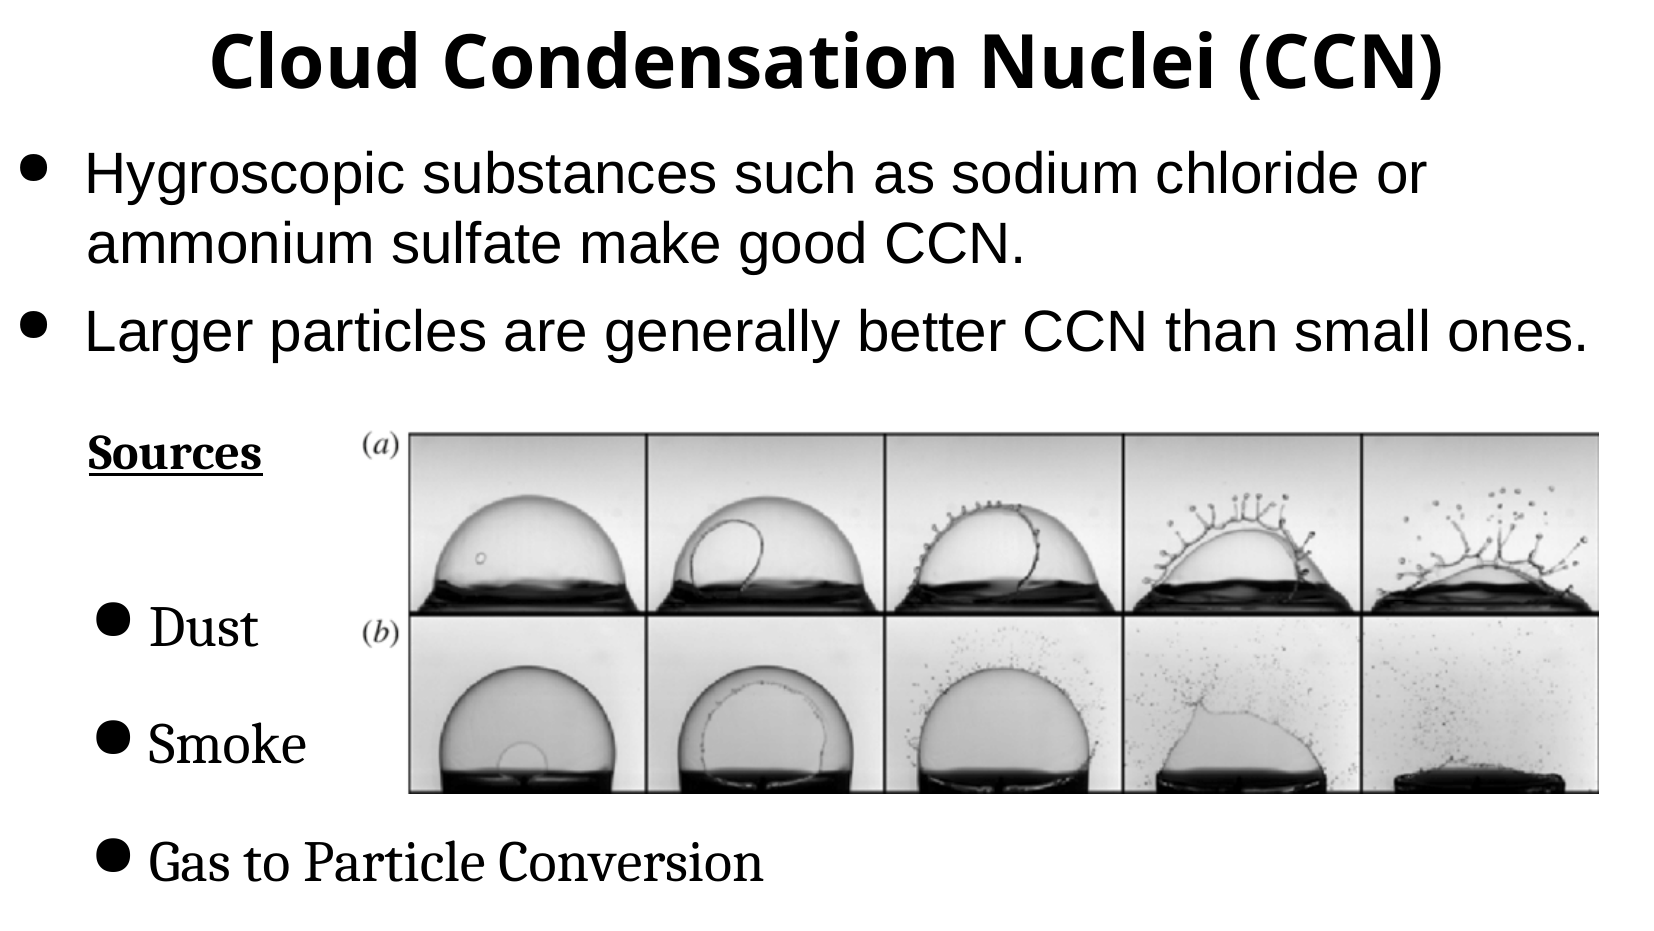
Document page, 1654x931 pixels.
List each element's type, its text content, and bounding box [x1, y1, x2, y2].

text_box Sources Dust Smoke Gas to Particle Conversion [85, 418, 836, 873]
title Cloud Condensation Nuclei (CCN) [0, 11, 1654, 118]
picture [362, 425, 1599, 794]
text_box Hygroscopic substances such as sodium chloride or ammonium sulfate make good CCN. Larger particles are generally better CCN than small ones. [0, 127, 1650, 371]
